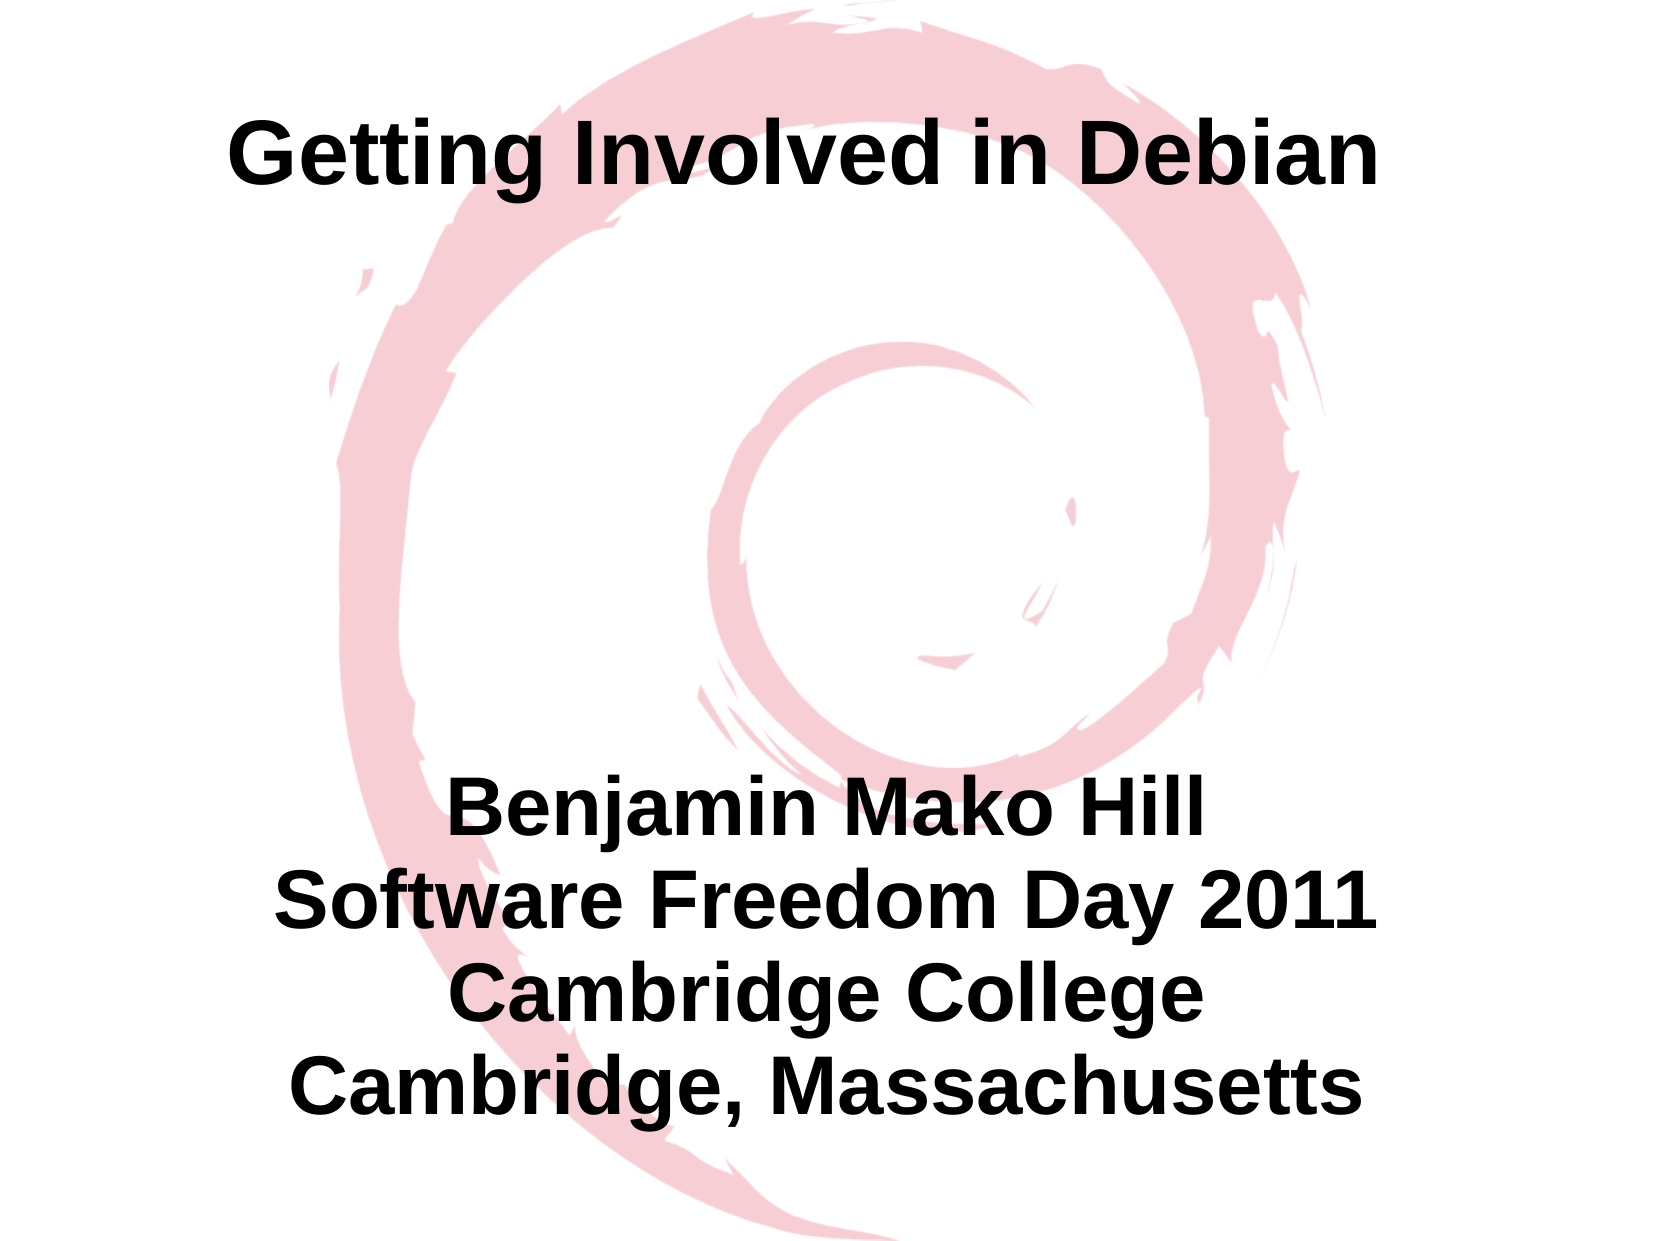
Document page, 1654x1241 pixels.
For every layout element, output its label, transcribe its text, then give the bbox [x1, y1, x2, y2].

title Getting Involved in Debian [82, 49, 1571, 257]
subtitle Benjamin Mako Hill Software Freedom Day 2011 Cambridge College Cambridge, Massachusetts [82, 760, 1571, 1133]
